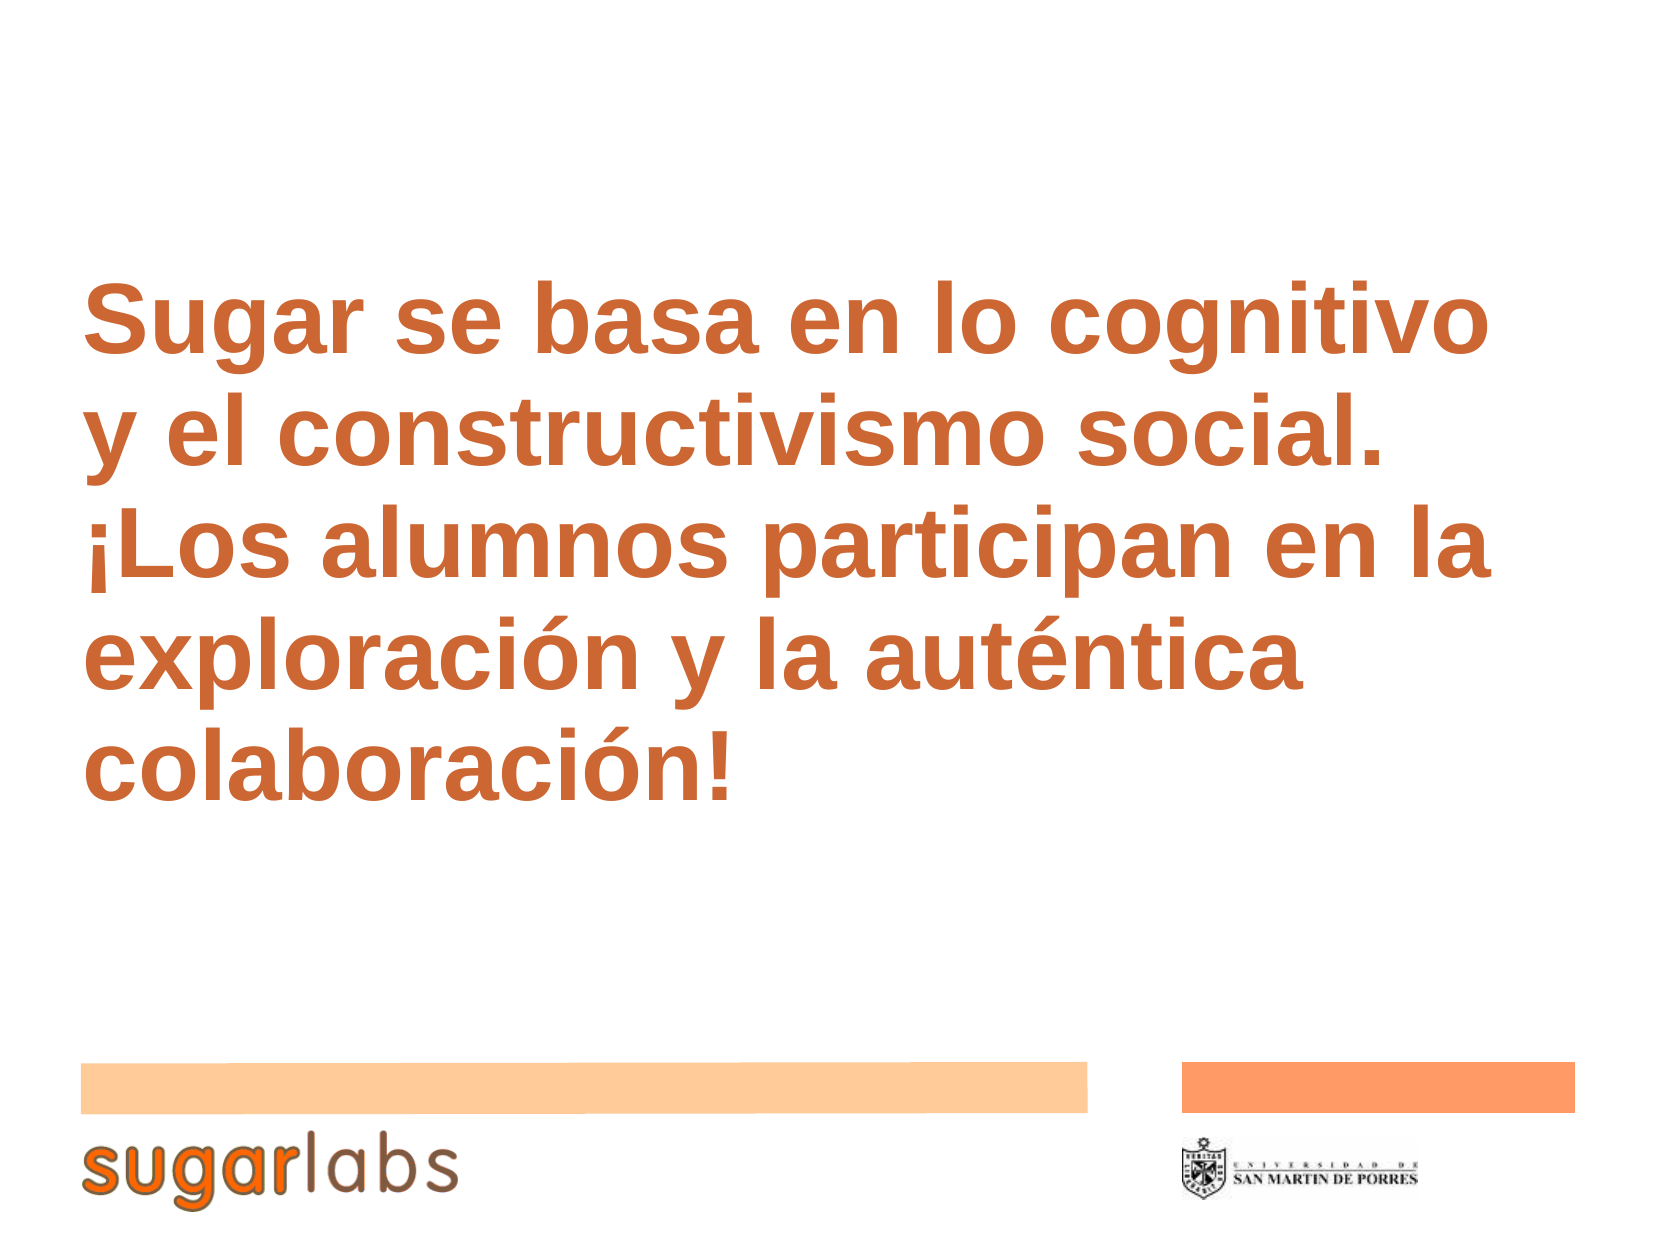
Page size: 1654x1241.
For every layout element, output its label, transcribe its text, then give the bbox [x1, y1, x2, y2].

picture [1182, 1137, 1418, 1200]
title Sugar se basa en lo cognitivo y el constructivismo social. ¡Los alumnos participan en la exploración y la auténtica colaboración! [82, 220, 1571, 865]
picture [82, 1130, 458, 1212]
